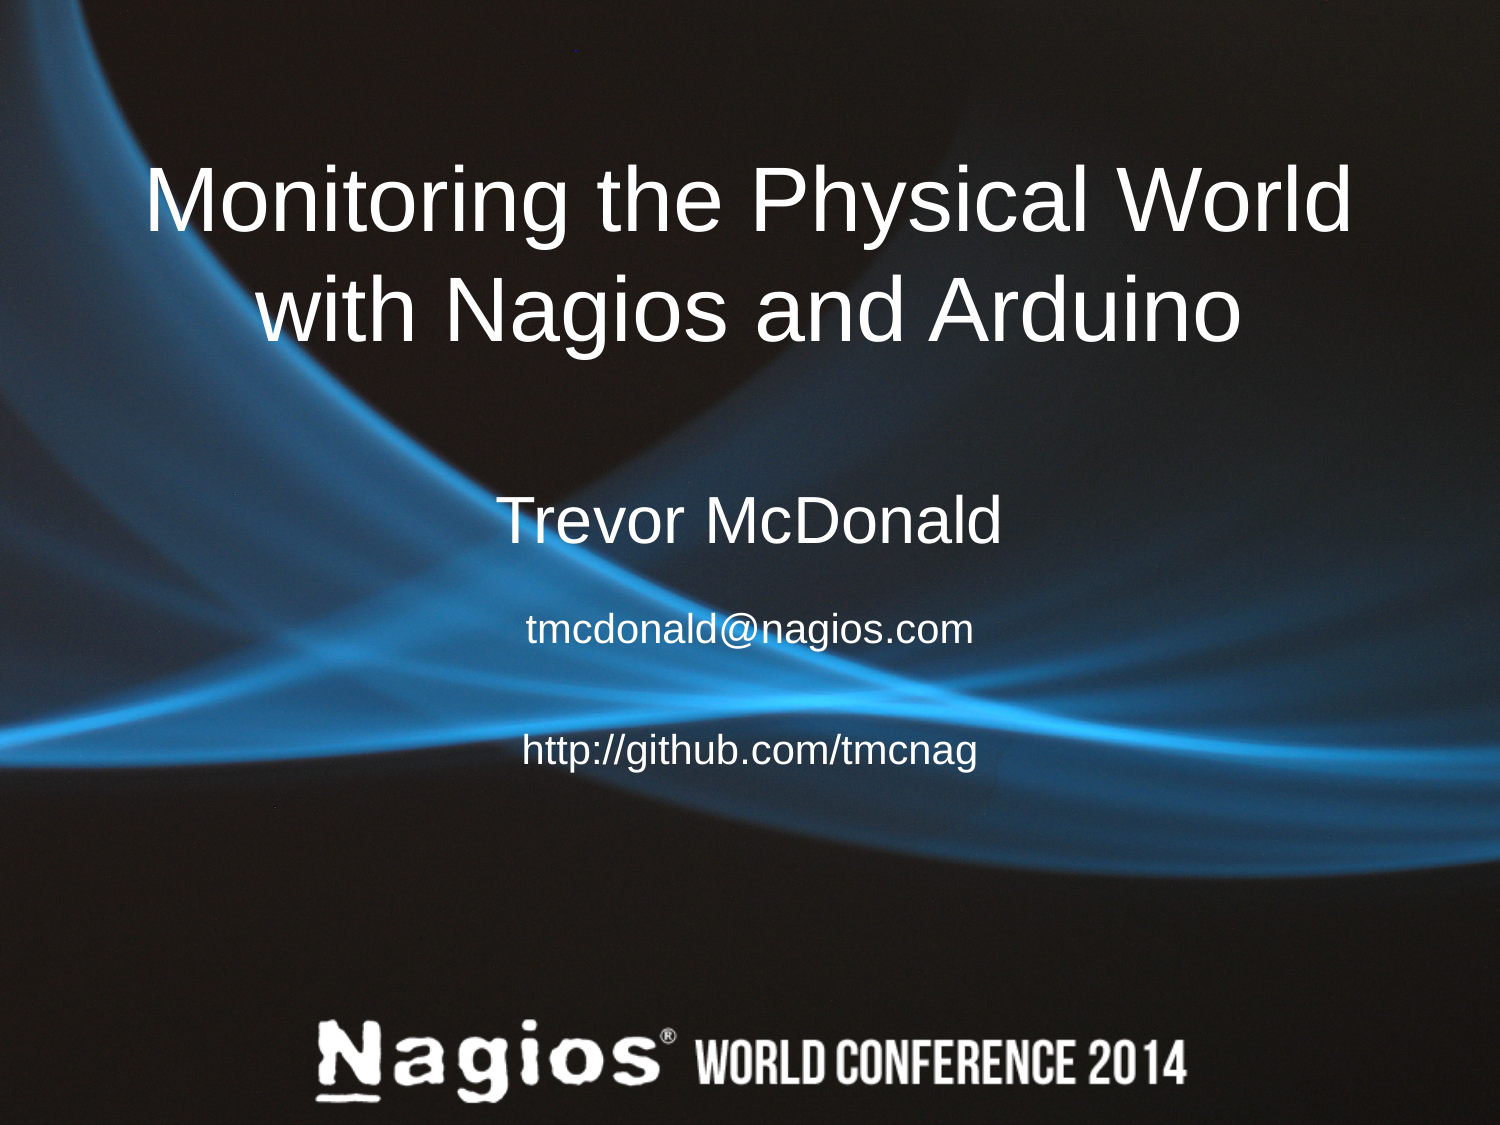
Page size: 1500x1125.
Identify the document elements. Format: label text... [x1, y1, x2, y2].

picture [0, 0, 1500, 1125]
title Monitoring the Physical World with Nagios and Arduino [50, 125, 1451, 376]
list tmcdonald@nagios.com http://github.com/tmcnag [412, 594, 1088, 901]
subtitle Trevor McDonald [225, 469, 1276, 595]
